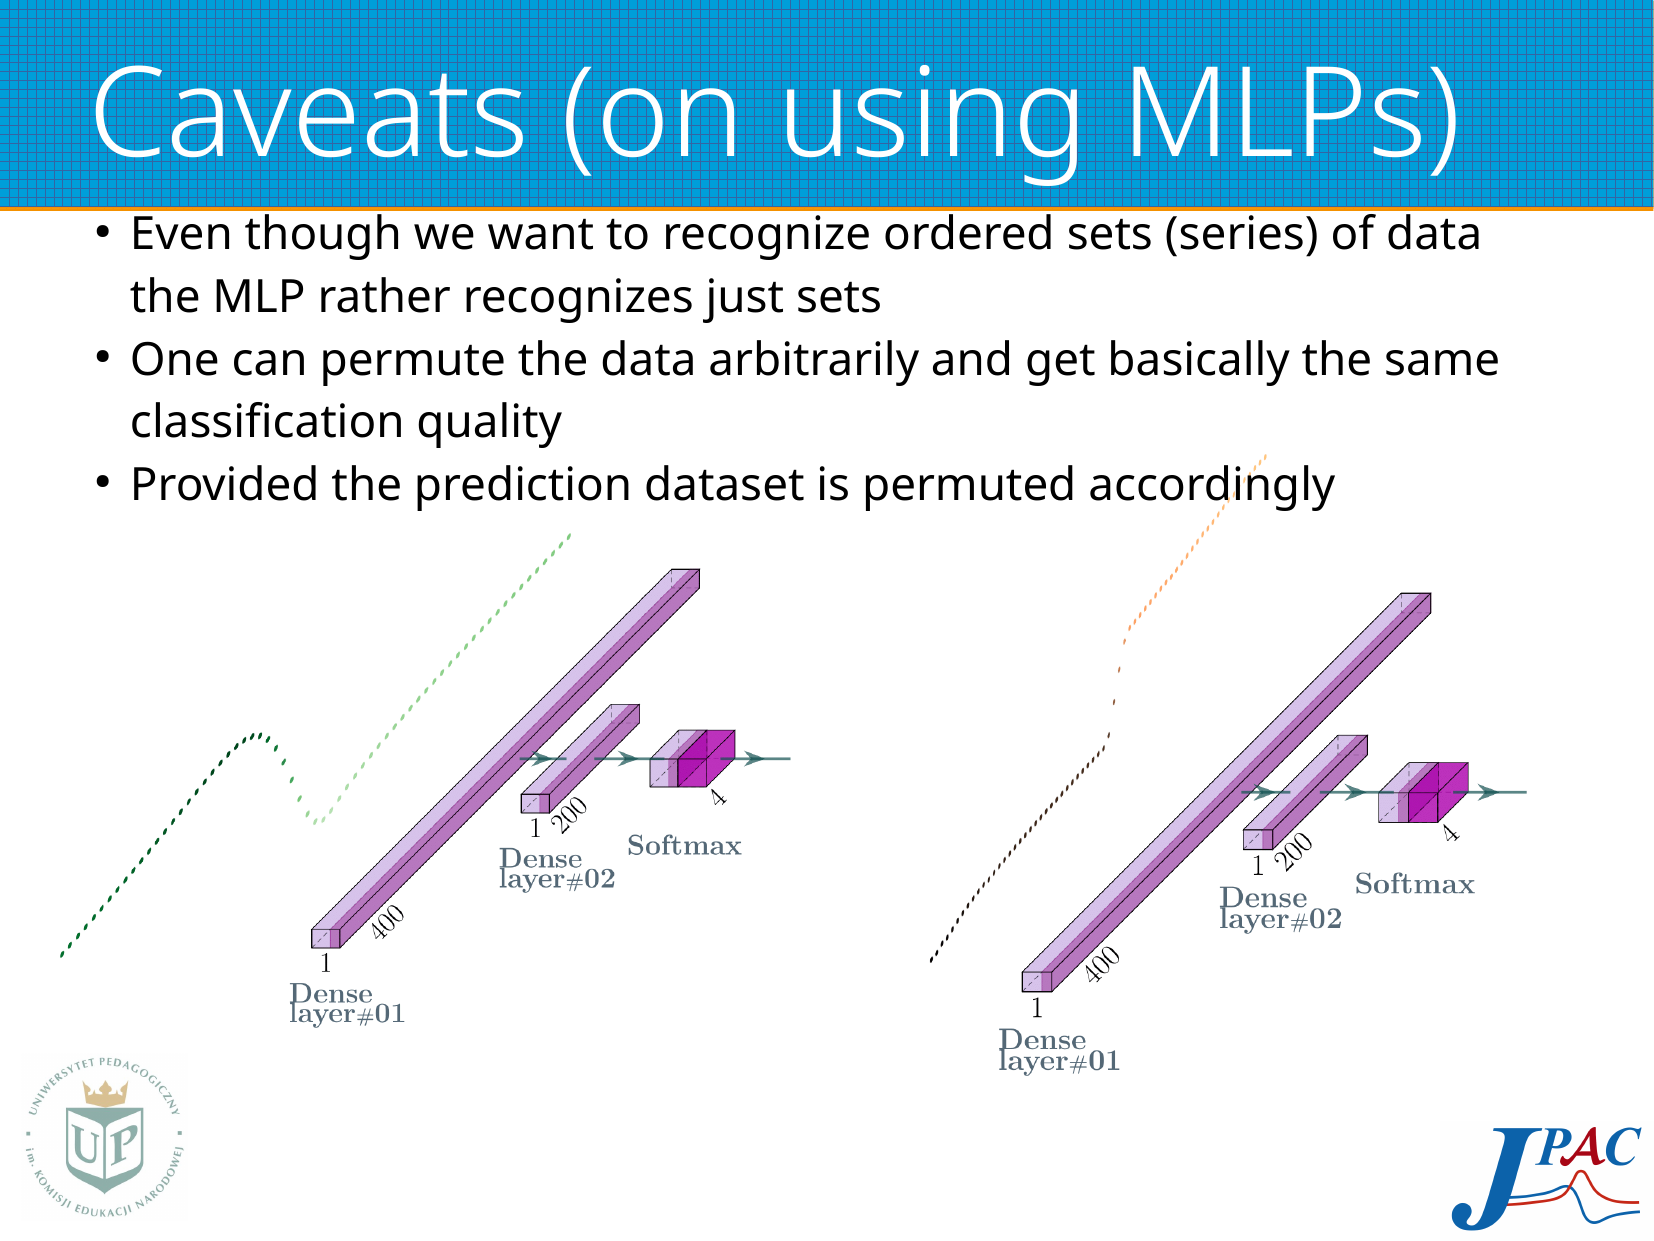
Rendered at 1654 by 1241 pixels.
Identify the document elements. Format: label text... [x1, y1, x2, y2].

picture [21, 1053, 188, 1221]
picture [915, 431, 1540, 1087]
picture [1440, 1121, 1654, 1241]
text_box Even though we want to recognize ordered sets (series) of data the MLP rather recognizes just sets One can permute the data arbitrarily and get basically the same classification quality Provided the prediction dataset is permuted accordingly [88, 207, 1536, 507]
title Caveats (on using MLPs) [88, 5, 1565, 193]
picture [50, 519, 798, 1042]
